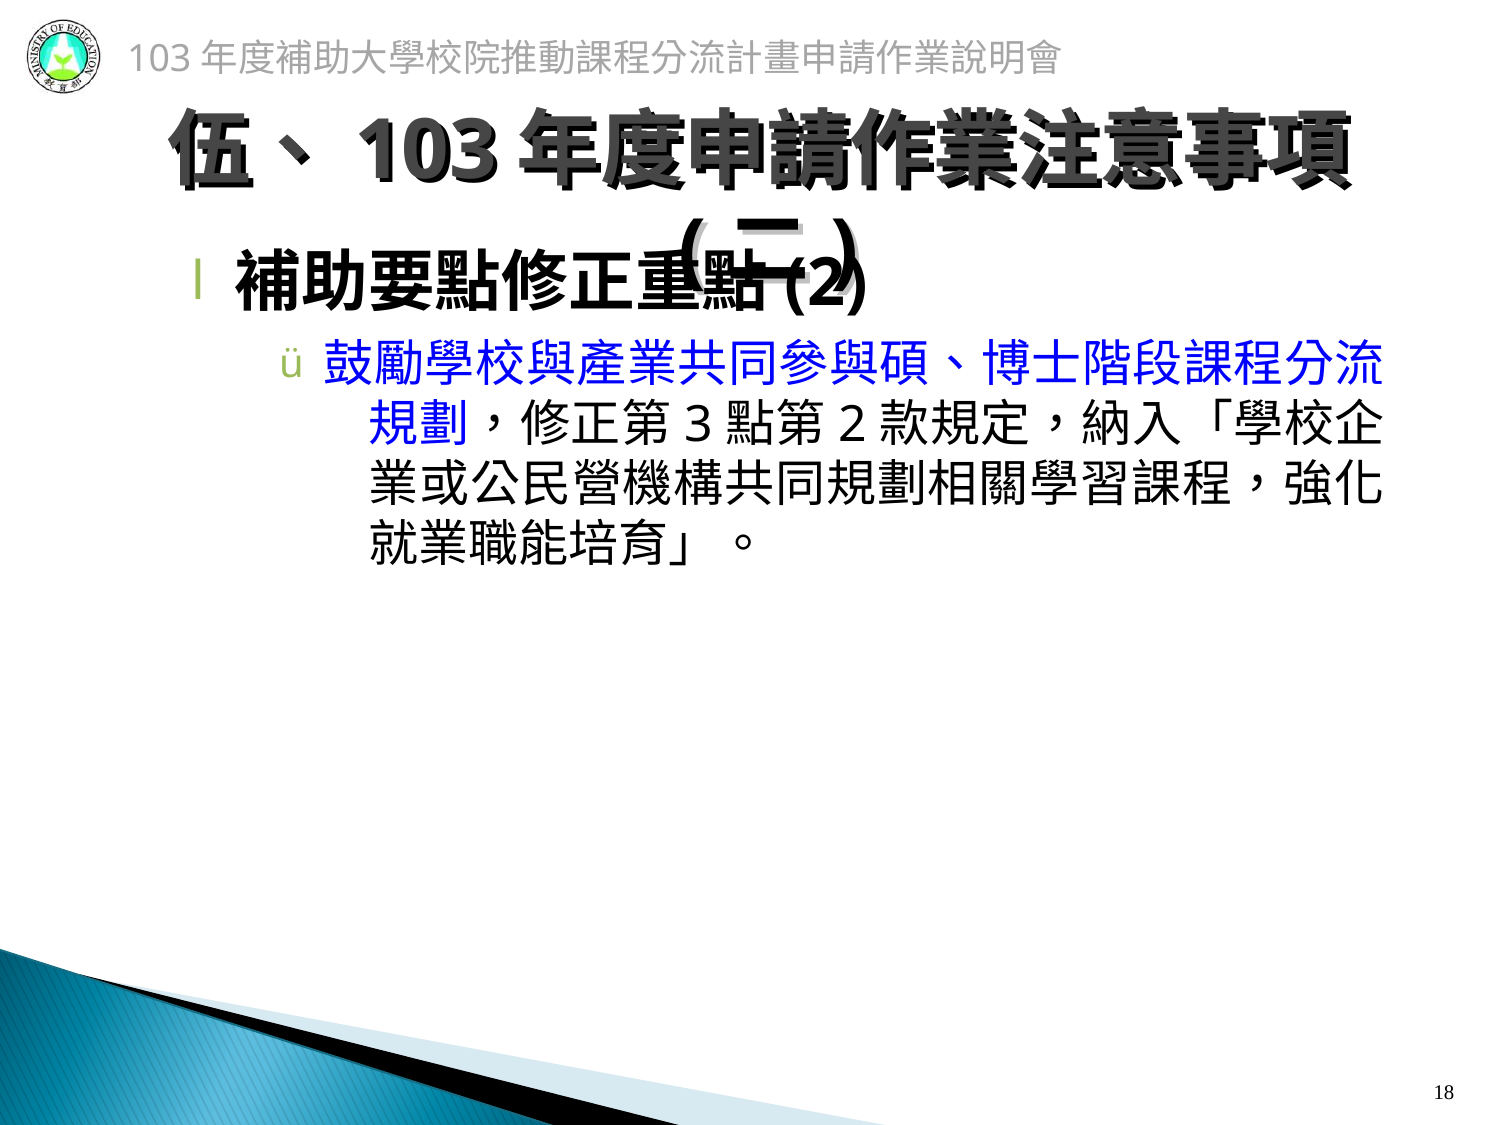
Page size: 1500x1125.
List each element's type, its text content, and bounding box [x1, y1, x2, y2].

text_box 103年度補助大學校院推動課程分流計畫申請作業說明會 [112, 26, 1436, 88]
text_box 18 [1418, 1051, 1479, 1112]
text_box 伍、103年度申請作業注意事項(二) [112, 87, 1426, 209]
picture [17, 19, 102, 96]
text_box 補助要點修正重點(2) 鼓勵學校與產業共同參與碩、博士階段課程分流規劃，修正第3點第2款規定，納入「學校企業或公民營機構共同規劃相關學習課程，強化就業職能培育」。 [88, 231, 1400, 583]
